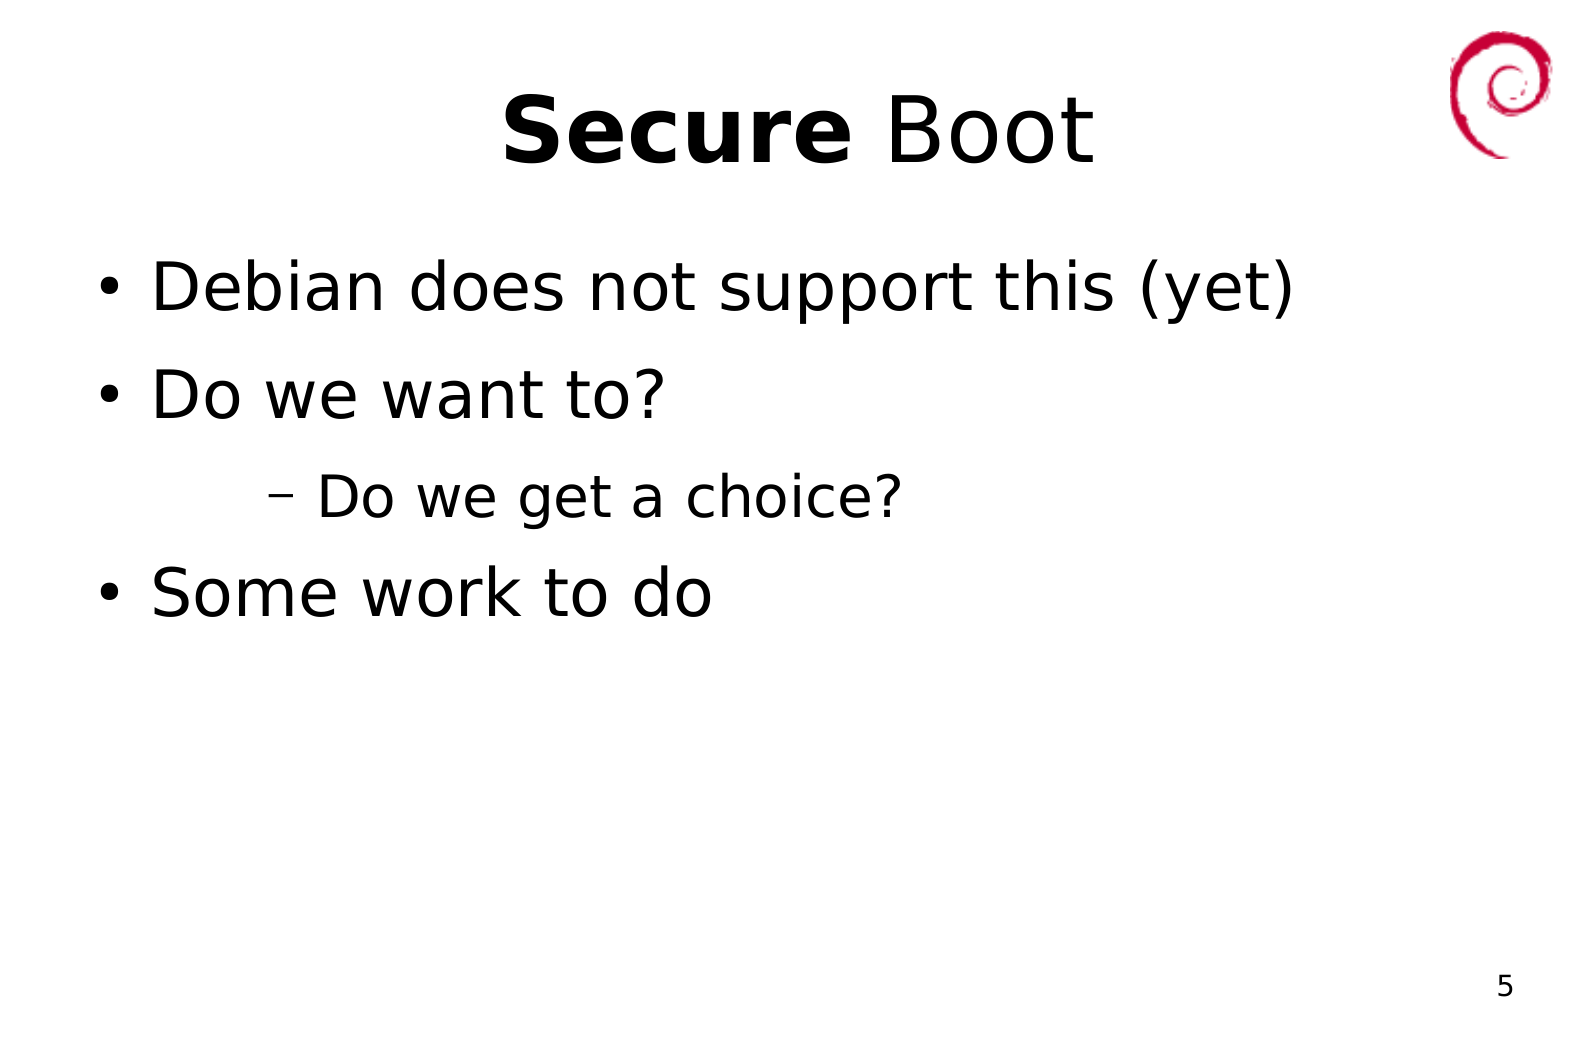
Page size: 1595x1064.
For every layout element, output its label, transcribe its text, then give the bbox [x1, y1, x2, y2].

title Secure Boot [79, 42, 1515, 220]
picture [1450, 31, 1555, 159]
list Debian does not support this (yet) Do we want to? Do we get a choice? Some work to do [79, 248, 1515, 951]
